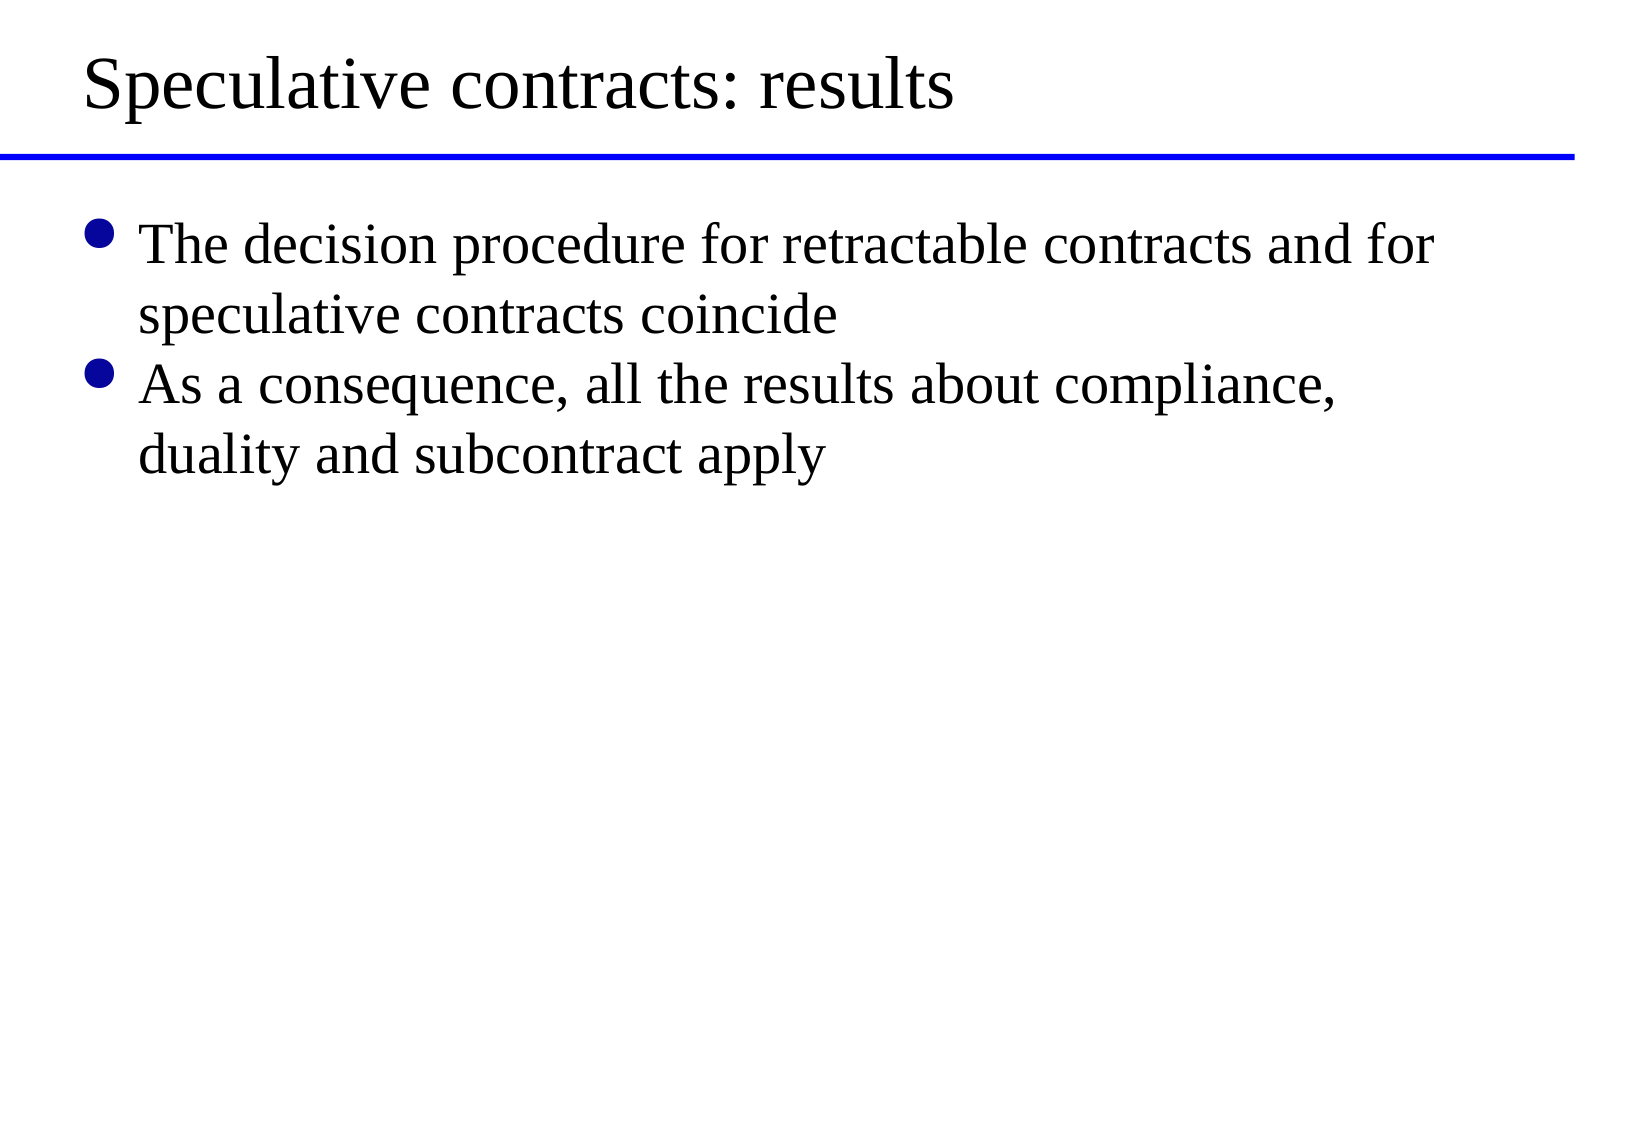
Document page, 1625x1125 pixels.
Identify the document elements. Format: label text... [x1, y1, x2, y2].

text_box The decision procedure for retractable contracts and for speculative contracts coincide As a consequence, all the results about compliance, duality and subcontract apply [67, 198, 1478, 1061]
text_box Speculative contracts: results [67, 27, 1544, 131]
